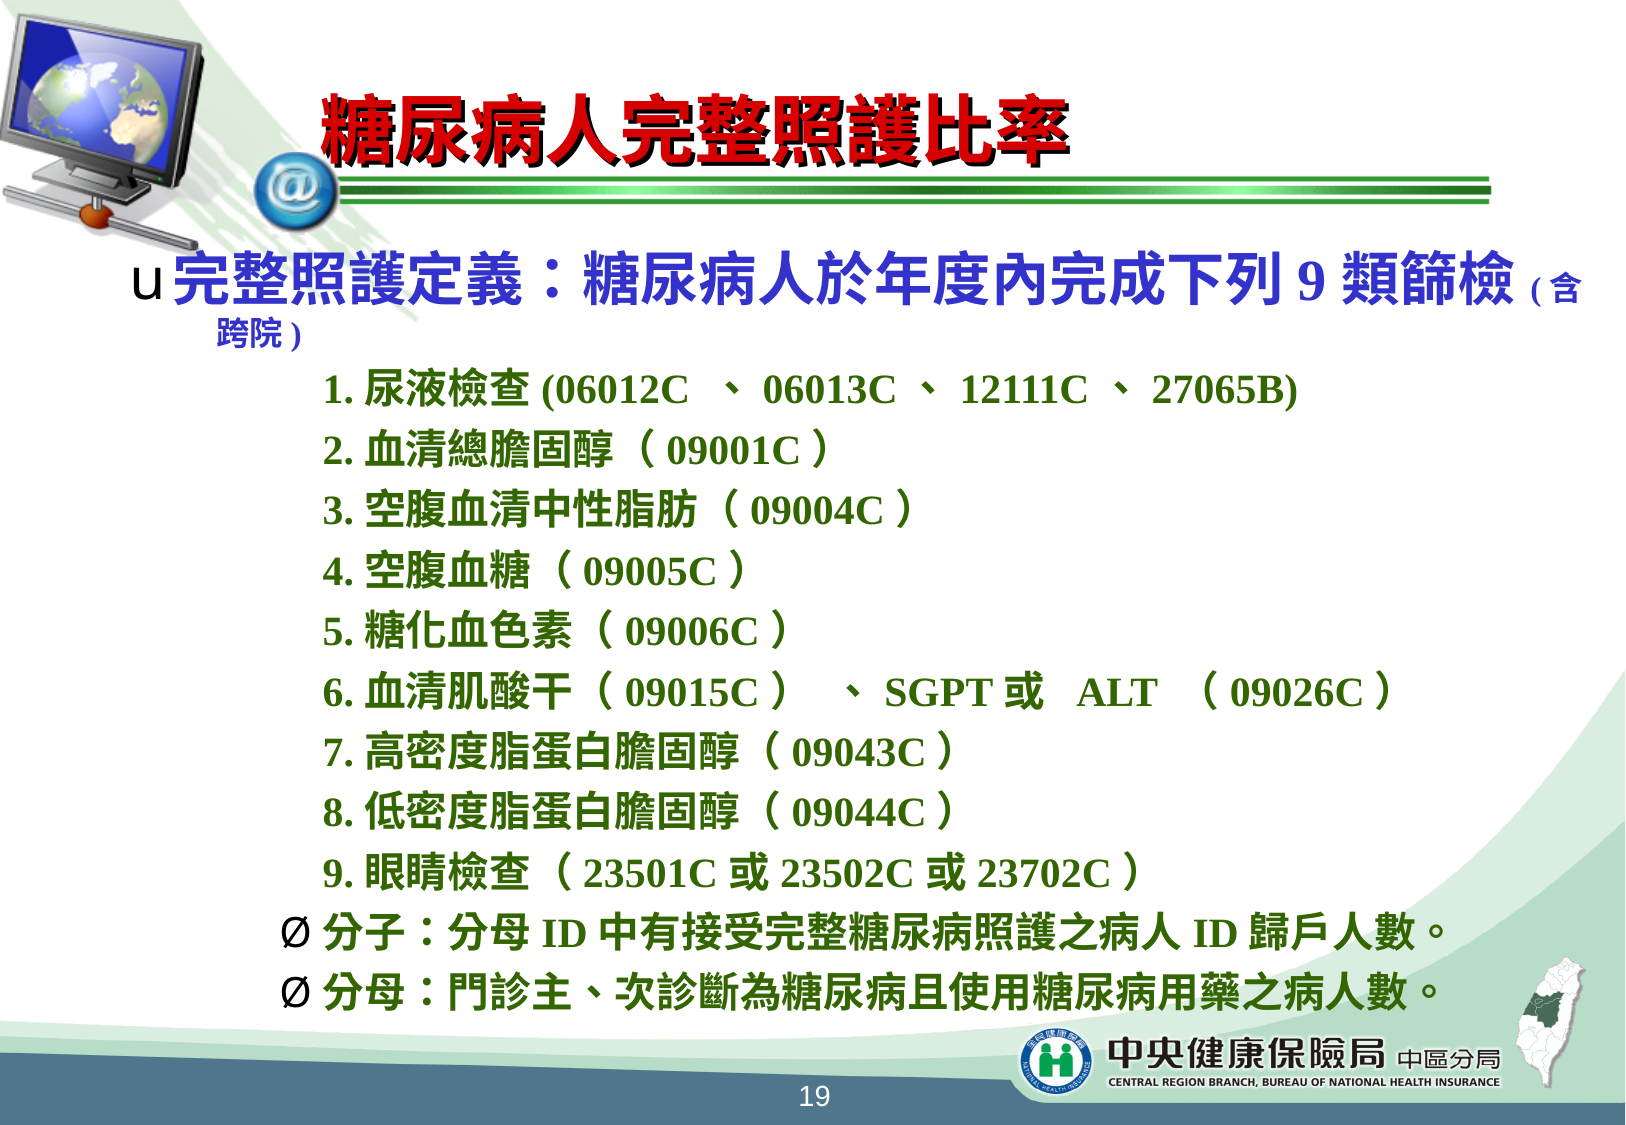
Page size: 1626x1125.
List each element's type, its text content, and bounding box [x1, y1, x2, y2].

title 糖尿病人完整照護比率 [304, 58, 1625, 197]
text_box 完整照護定義：糖尿病人於年度內完成下列9類篩檢(含跨院) 1.尿液檢查(06012C 、06013C、12111C、27065B) 2.血清總膽固醇（09001C） 3.空腹血清中性脂肪（09004C） 4.空腹血糖（09005C） 5.糖化血色素（09006C） 6.血清肌酸干（09015C） 、SGPT或 ALT （09026C） 7.高密度脂蛋白膽固醇（09043C） 8.低密度脂蛋白膽固醇（09044C） 9.眼睛檢查（23501C或23502C或23702C） 分子：分母ID中有接受完整糖尿病照護之病人ID歸戶人數。 分母：門診主、次診斷為糖尿病且使用糖尿病用藥之病人數。 [27, 234, 1598, 1032]
text_box [624, 1065, 1005, 1125]
